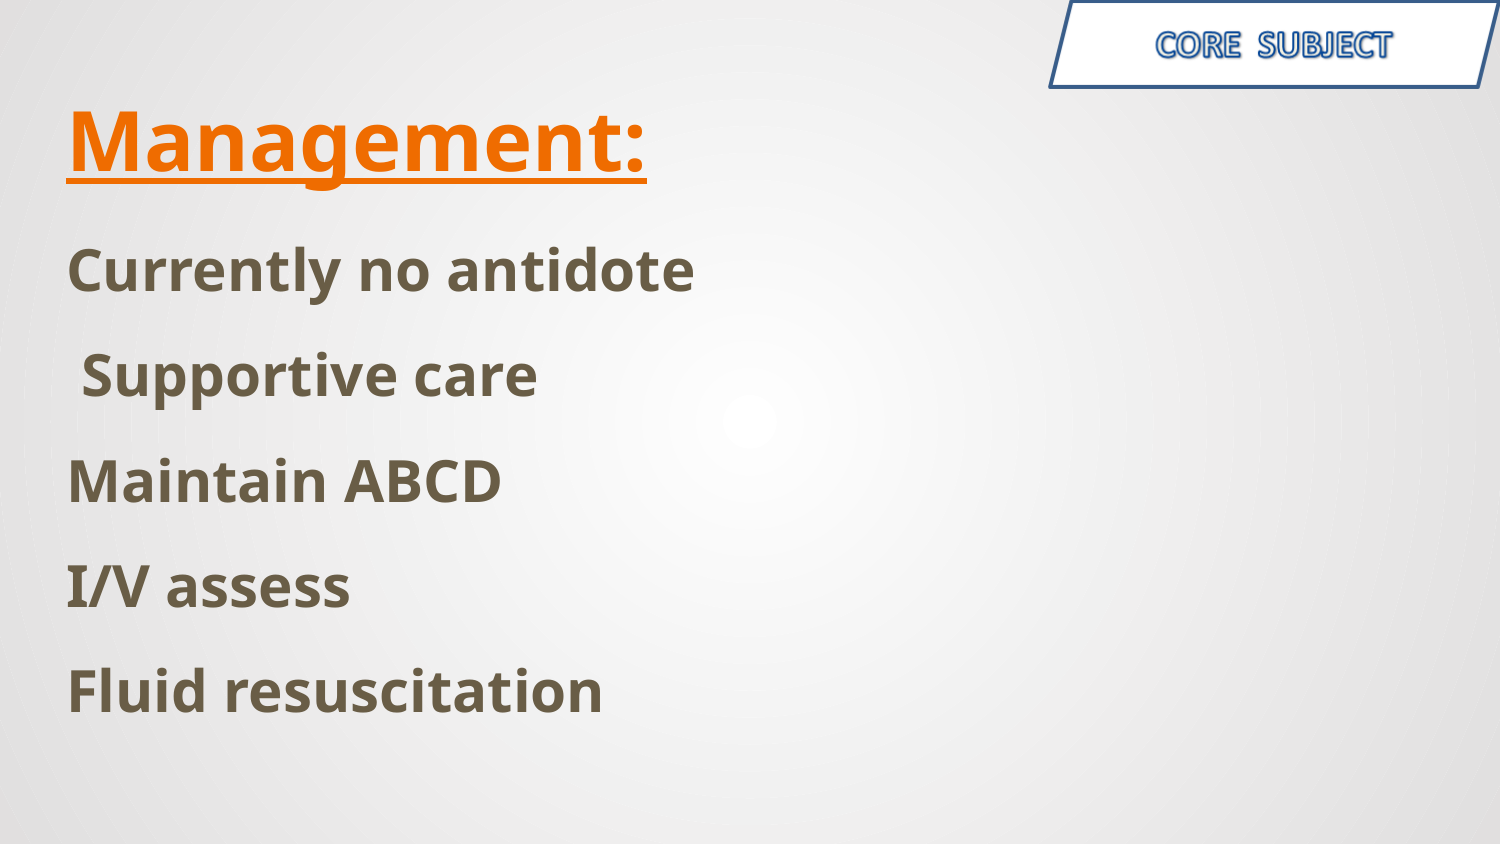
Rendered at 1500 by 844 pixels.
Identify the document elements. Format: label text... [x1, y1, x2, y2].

title Management: [51, 72, 1449, 189]
picture [1048, 0, 1500, 95]
list Currently no antidote Supportive care Maintain ABCD I/V assess Fluid resuscitation [51, 207, 1449, 750]
